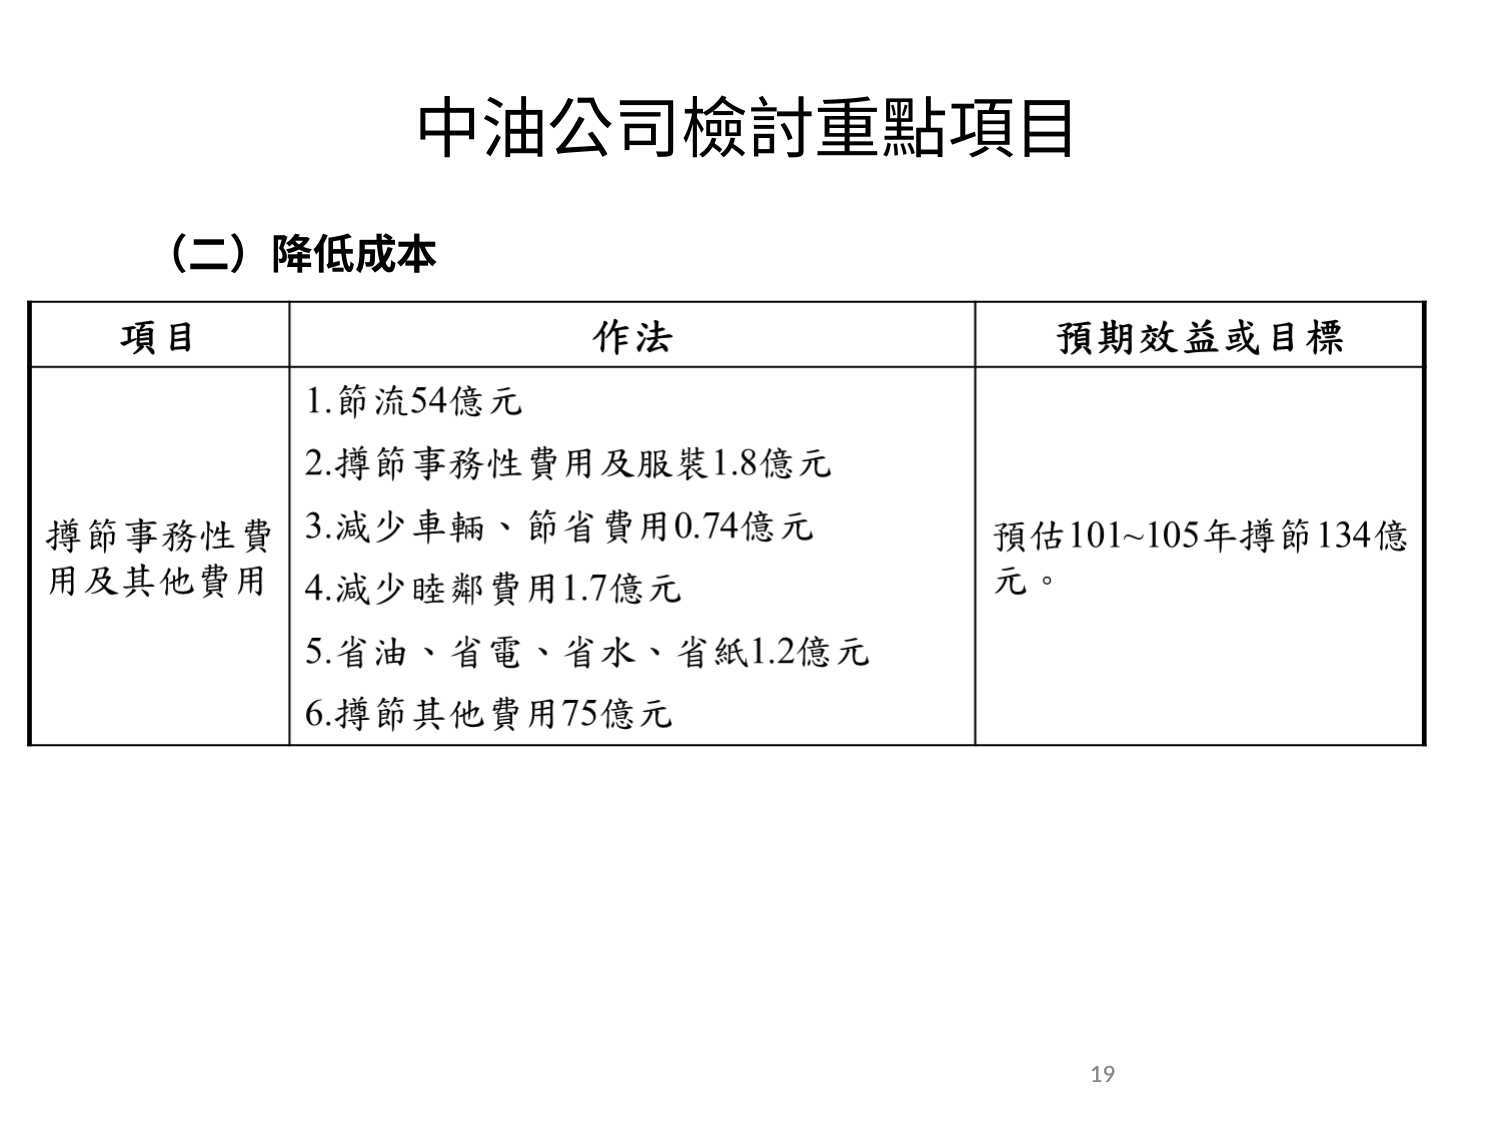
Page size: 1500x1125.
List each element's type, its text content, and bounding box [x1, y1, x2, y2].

list （二）降低成本 [29, 220, 1471, 291]
text_box [1074, 1042, 1426, 1103]
text_box 中油公司檢討重點項目 [73, 66, 1424, 185]
picture [21, 297, 1433, 759]
